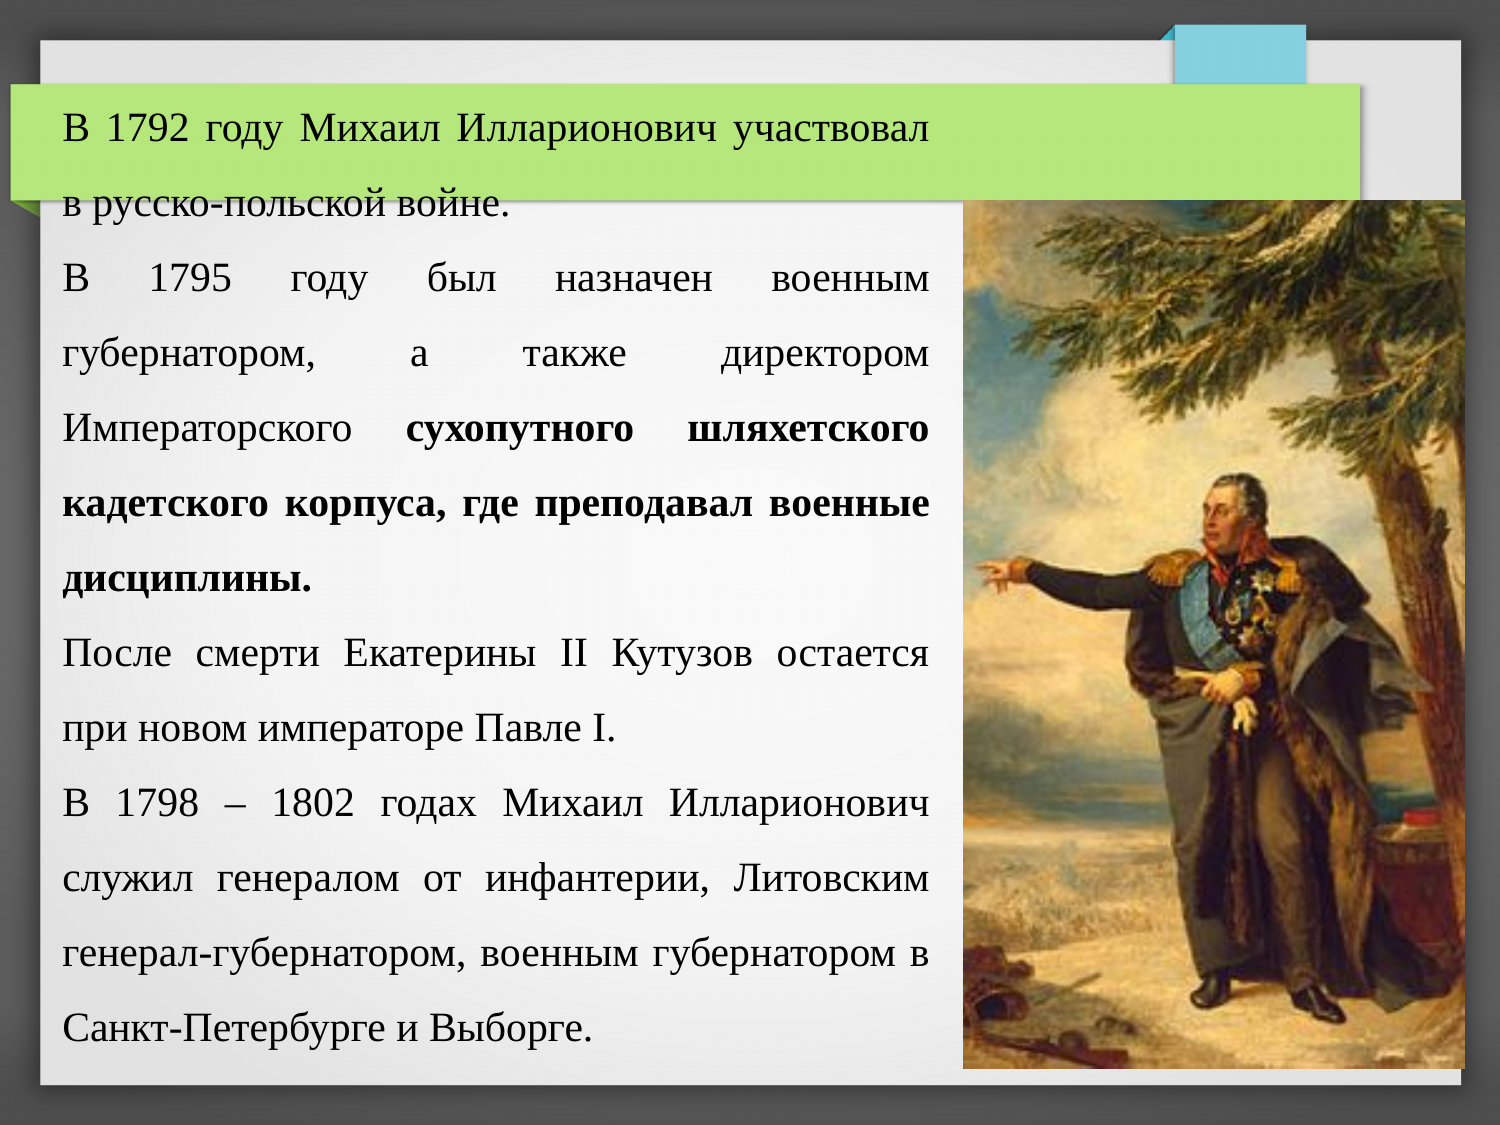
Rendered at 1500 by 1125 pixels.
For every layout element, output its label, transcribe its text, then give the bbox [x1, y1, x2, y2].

picture [0, 0, 1500, 1125]
text_box В 1792 году Михаил Илларионович участвовал в русско-польской войне. В 1795 году был назначен военным губернатором, а также директором Императорского сухопутного шляхетского кадетского корпуса, где преподавал военные дисциплины. После смерти Екатерины II Кутузов остается при новом императоре Павле I. В 1798 – 1802 годах Михаил Илларионович служил генералом от инфантерии, Литовским генерал-губернатором, военным губернатором в Санкт-Петербурге и Выборге. [47, 67, 945, 1058]
